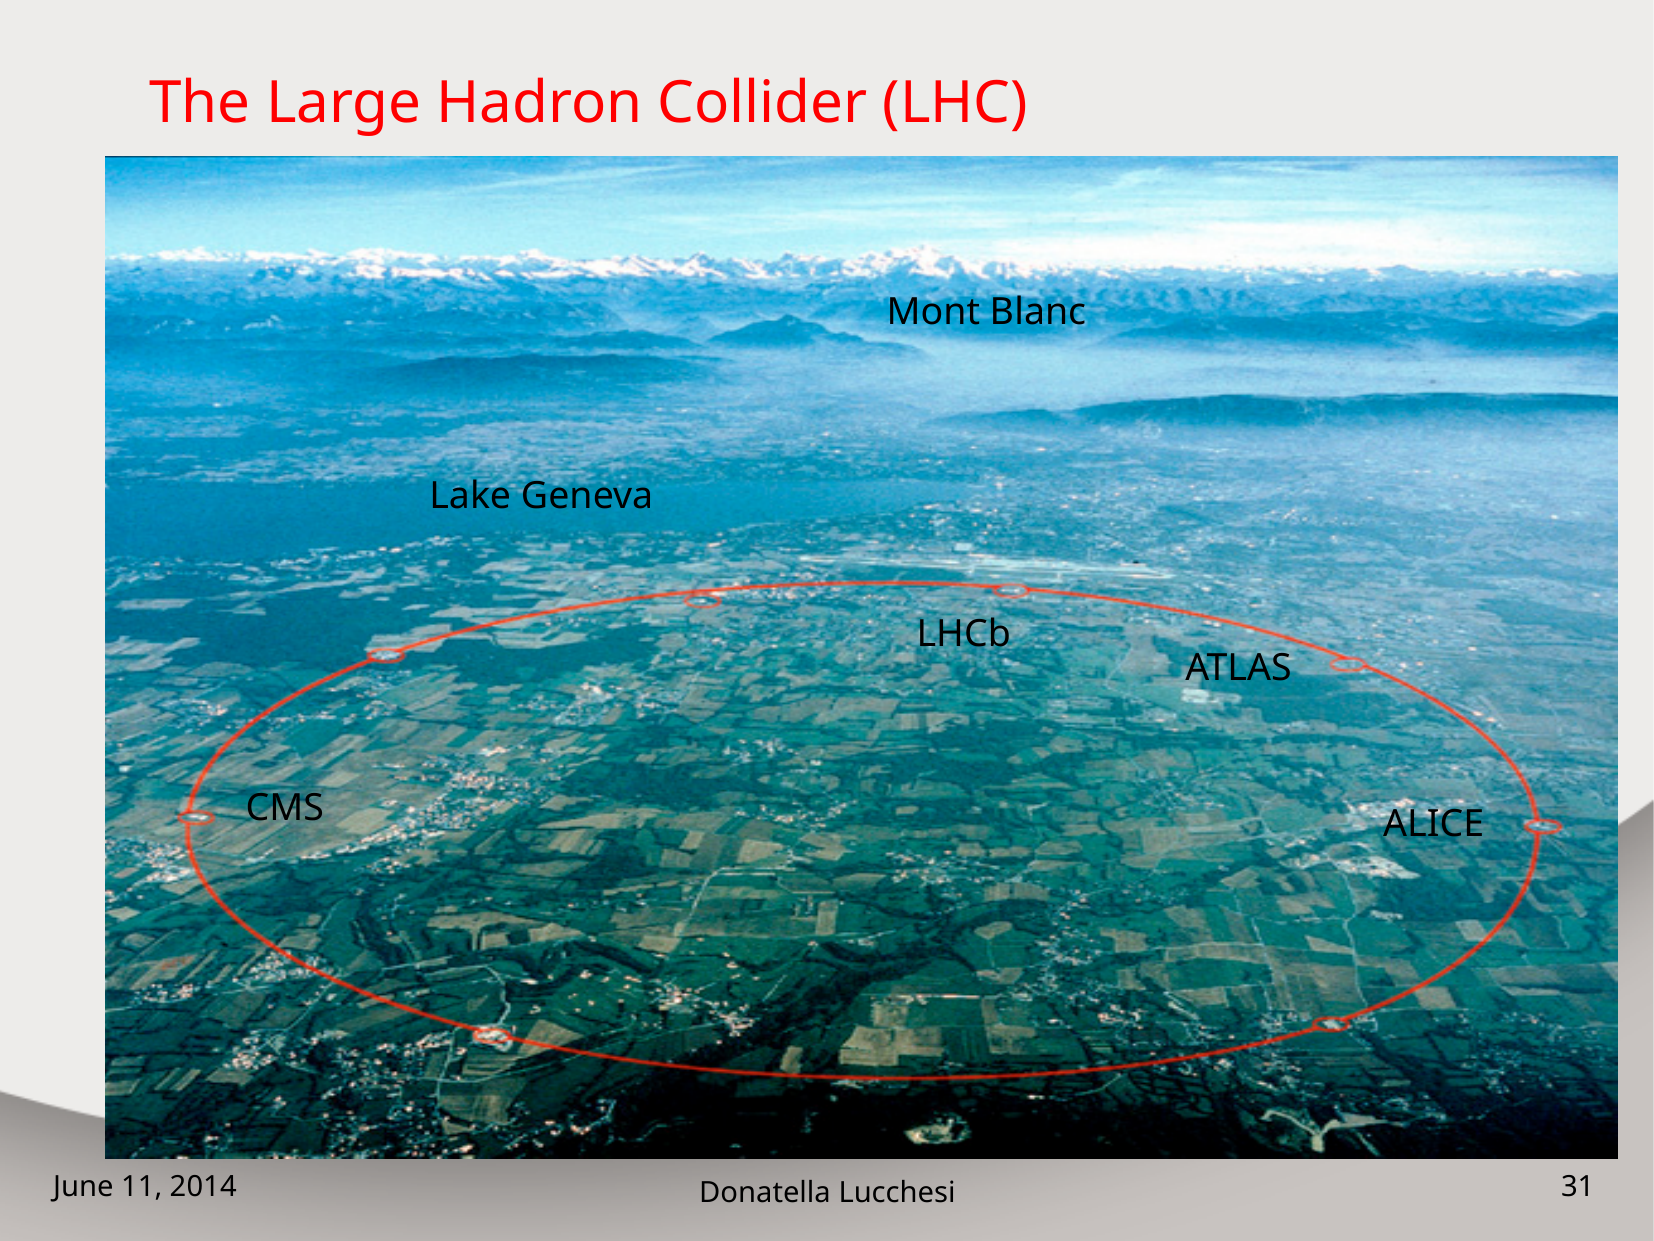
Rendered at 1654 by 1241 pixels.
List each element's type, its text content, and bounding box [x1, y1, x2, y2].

text_box ALICE [1368, 789, 1513, 857]
text_box Lake Geneva [414, 460, 661, 529]
picture [0, 0, 1654, 1241]
text_box CMS [230, 773, 343, 841]
text_box The Large Hadron Collider (LHC) [134, 53, 1054, 150]
text_box Mont Blanc [871, 277, 1096, 345]
text_box ATLAS [1170, 633, 1328, 701]
text_box LHCb [901, 598, 1026, 667]
